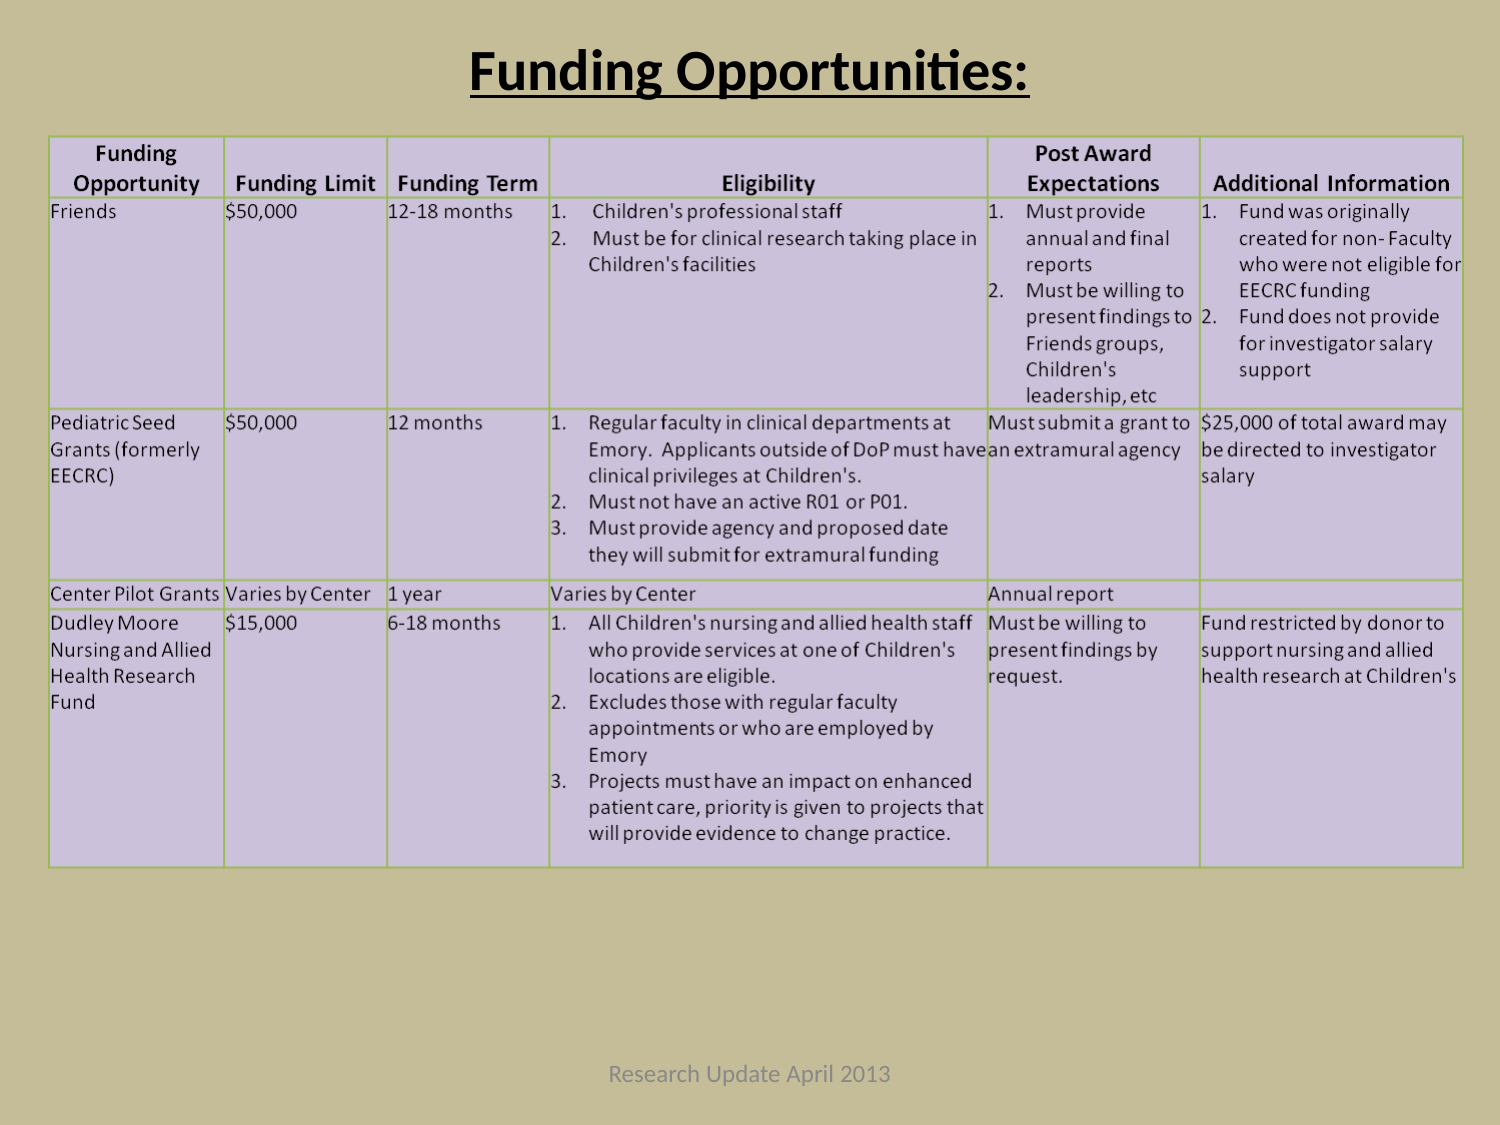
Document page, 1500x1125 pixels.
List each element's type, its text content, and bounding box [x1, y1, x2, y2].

picture [37, 126, 1475, 881]
text_box Research Update April 2013 [512, 1042, 988, 1103]
text_box Funding Opportunities: [75, 24, 1426, 118]
